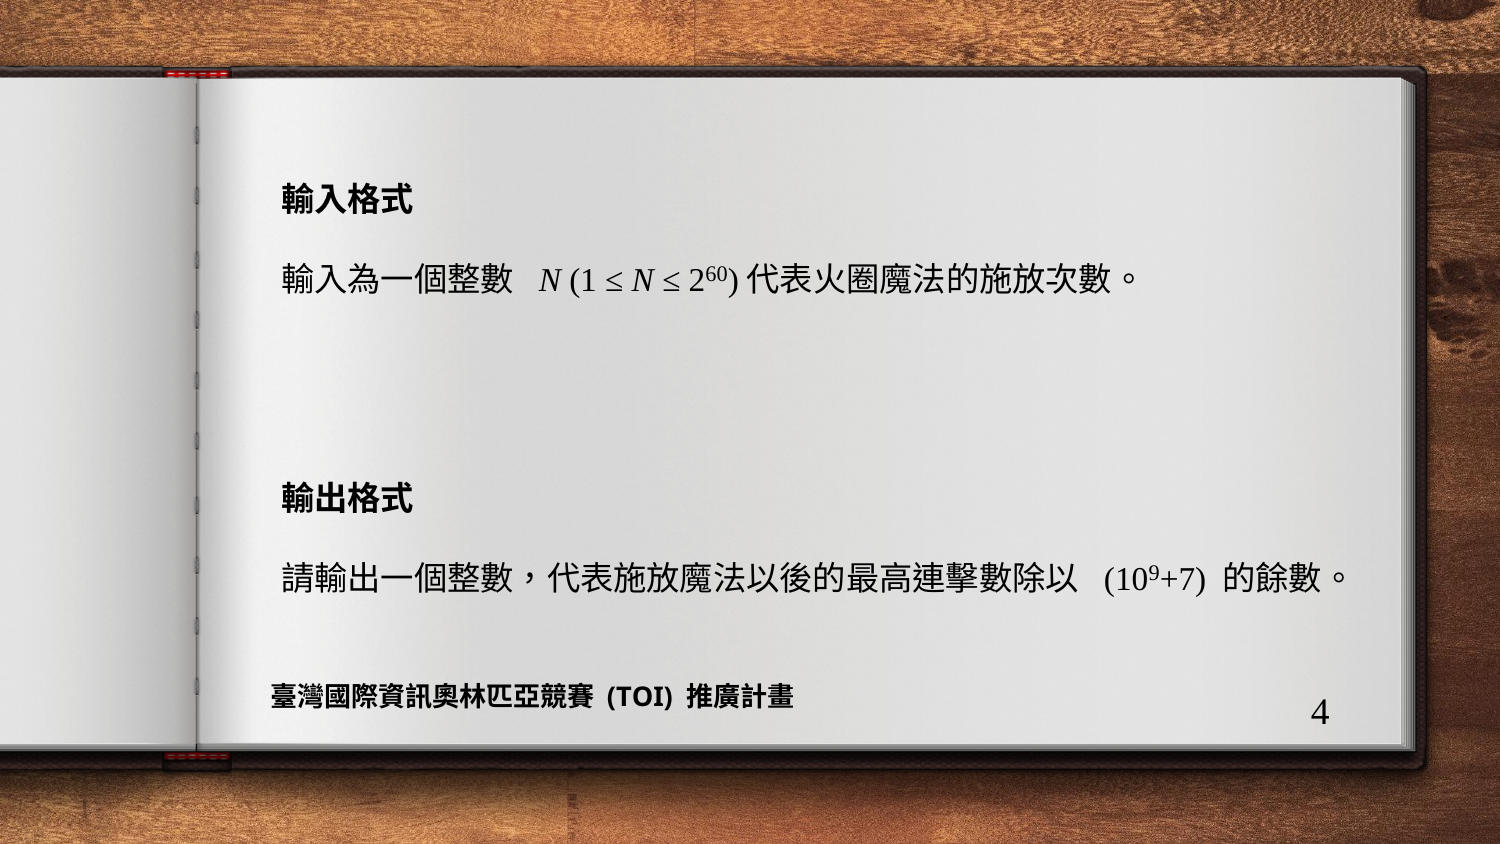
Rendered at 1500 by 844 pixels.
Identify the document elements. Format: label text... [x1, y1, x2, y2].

text_box 輸出格式 請輸出一個整數，代表施放魔法以後的最高連擊數除以 (109+7) 的餘數。 [266, 469, 1368, 604]
text_box 輸入格式 輸入為一個整數 N (1 ≤ N ≤ 260)代表火圈魔法的施放次數。 [266, 171, 1400, 306]
text_box [1295, 672, 1386, 737]
